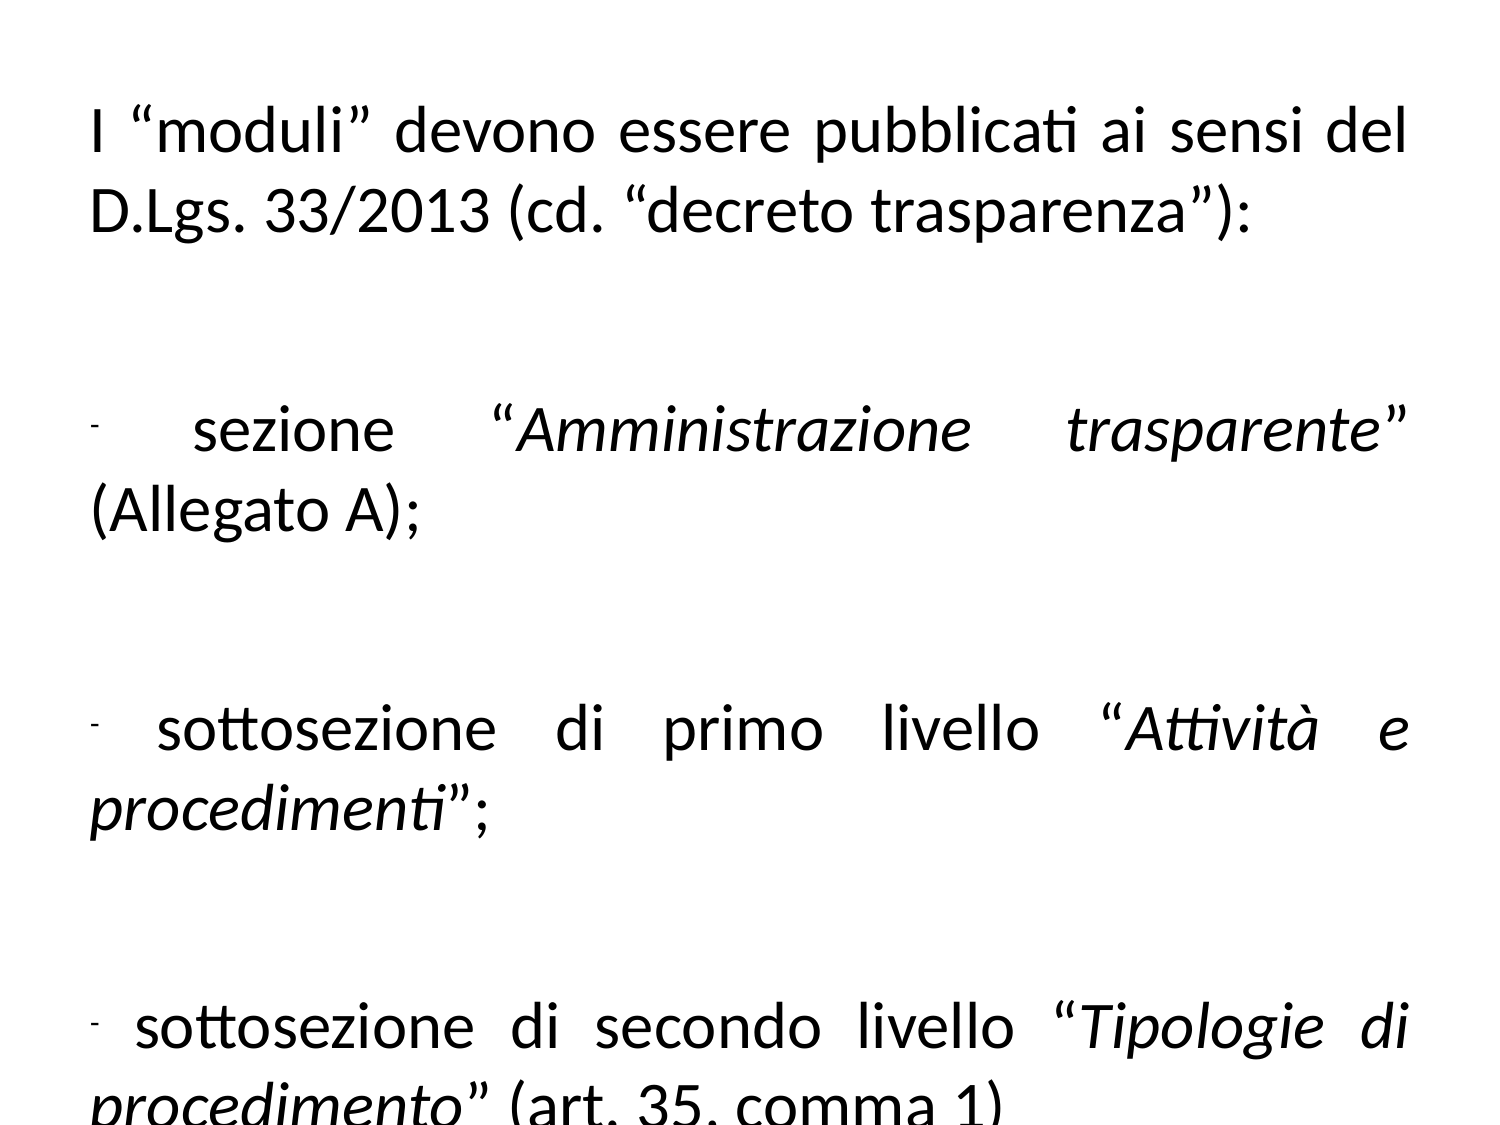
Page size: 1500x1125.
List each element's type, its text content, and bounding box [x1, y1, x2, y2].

list I “moduli” devono essere pubblicati ai sensi del D.Lgs. 33/2013 (cd. “decreto trasparenza”): sezione “Amministrazione trasparente” (Allegato A); sottosezione di primo livello “Attività e procedimenti”; sottosezione di secondo livello “Tipologie di procedimento” (art. 35, comma 1) [75, 78, 1425, 1005]
